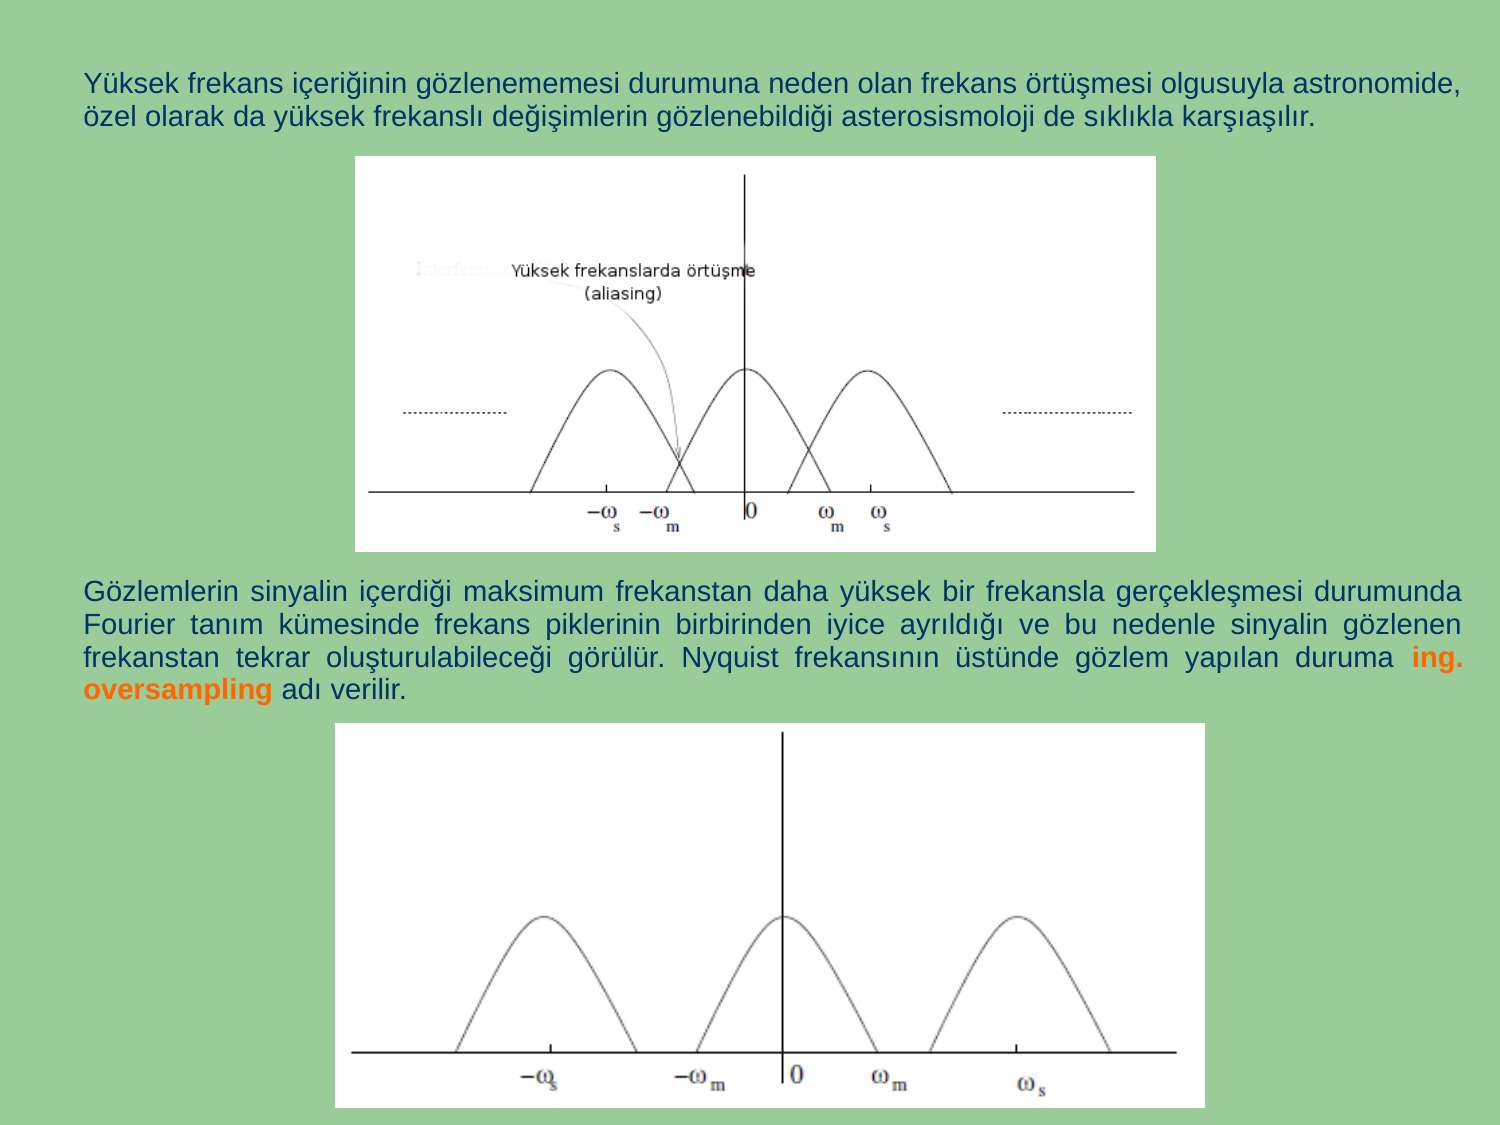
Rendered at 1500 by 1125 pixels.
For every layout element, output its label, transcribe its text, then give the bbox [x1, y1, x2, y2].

text_box Yüksek frekans içeriğinin gözlenememesi durumuna neden olan frekans örtüşmesi olgusuyla astronomide, özel olarak da yüksek frekanslı değişimlerin gözlenebildiği asterosismoloji de sıklıkla karşıaşılır. [68, 60, 1479, 150]
picture [355, 156, 1156, 552]
text_box Gözlemlerin sinyalin içerdiği maksimum frekanstan daha yüksek bir frekansla gerçekleşmesi durumunda Fourier tanım kümesinde frekans piklerinin birbirinden iyice ayrıldığı ve bu nedenle sinyalin gözlenen frekanstan tekrar oluşturulabileceği görülür. Nyquist frekansının üstünde gözlem yapılan duruma ing. oversampling adı verilir. [68, 567, 1479, 714]
picture [335, 723, 1205, 1108]
